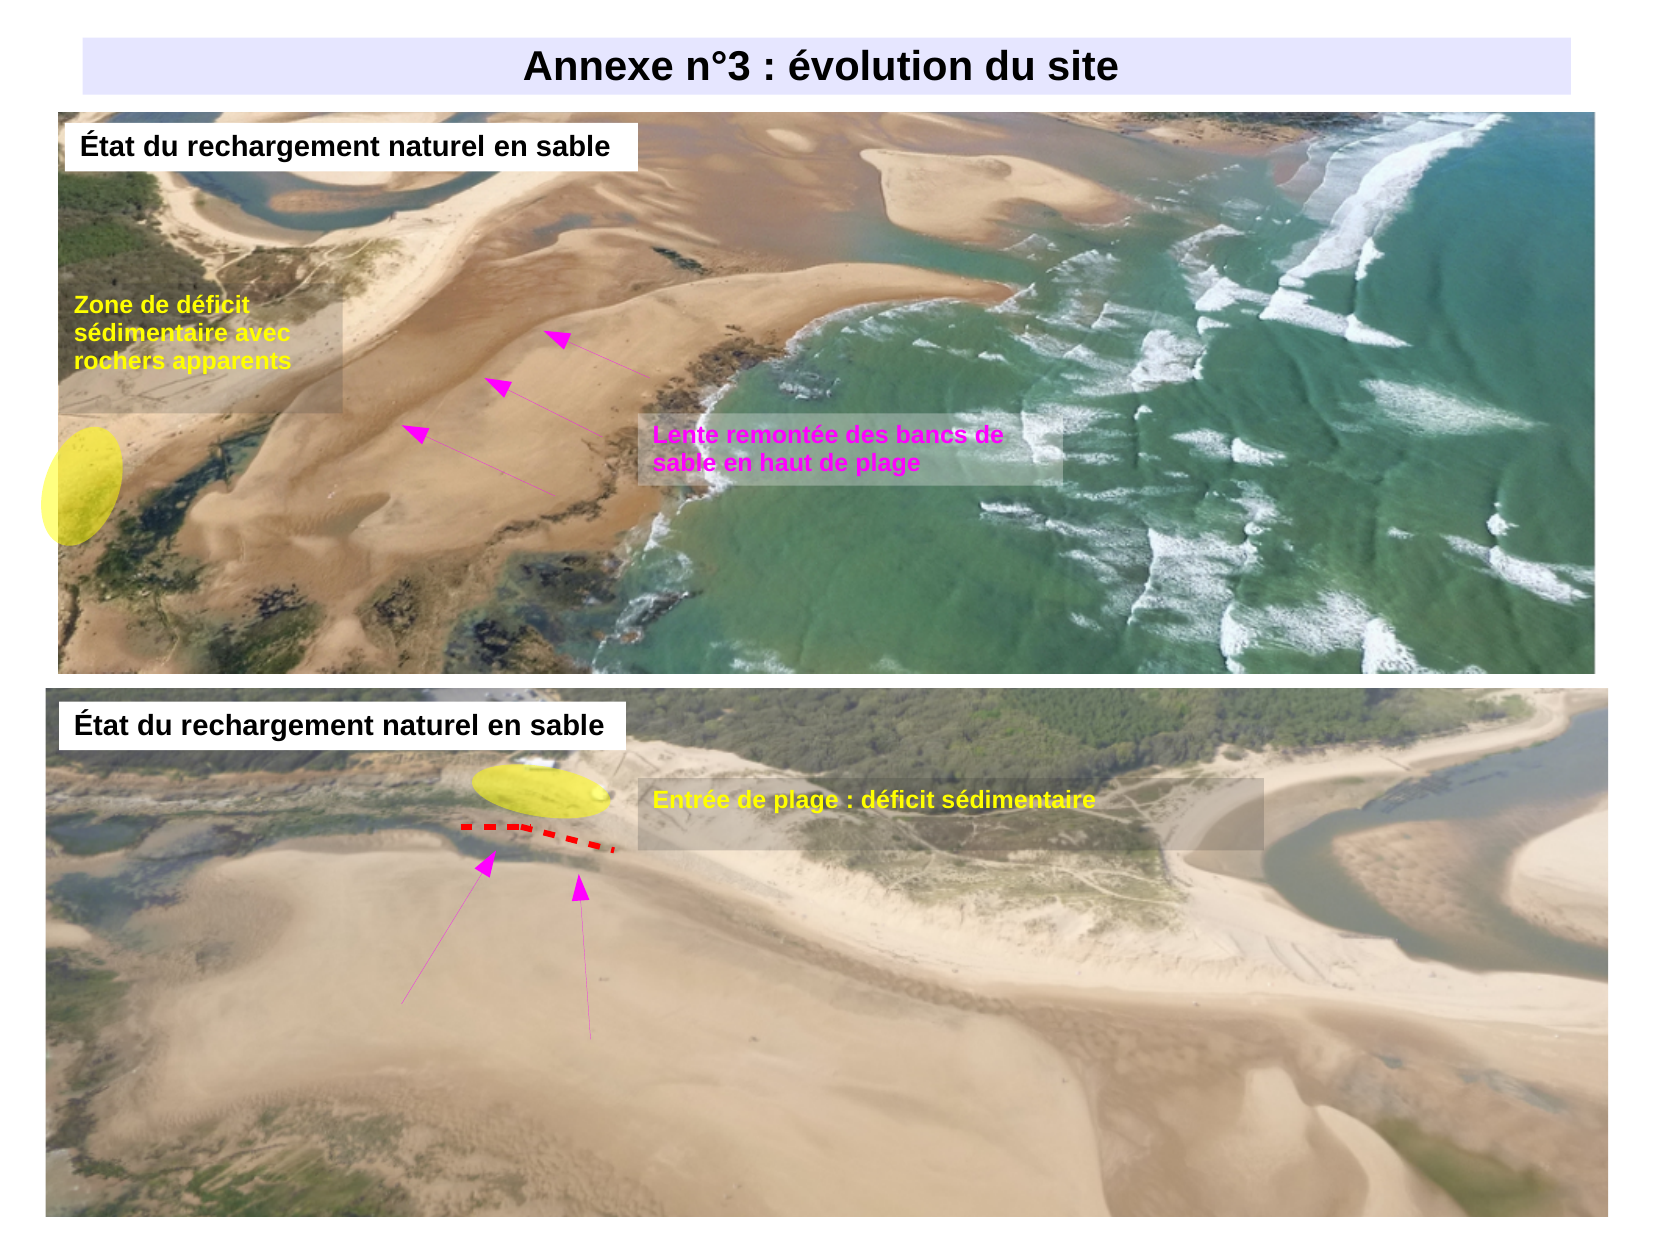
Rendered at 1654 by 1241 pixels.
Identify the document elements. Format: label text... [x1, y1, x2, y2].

text_box Zone de déficit sédimentaire avec rochers apparents [59, 283, 343, 414]
text_box État du rechargement naturel en sable [59, 701, 626, 751]
text_box [41, 426, 123, 546]
picture [45, 688, 1609, 1217]
text_box [472, 764, 611, 819]
text_box État du rechargement naturel en sable [64, 122, 638, 172]
picture [58, 112, 1596, 674]
text_box Entrée de plage : déficit sédimentaire [637, 778, 1264, 851]
text_box Lente remontée des bancs de sable en haut de plage [637, 413, 1063, 486]
title Annexe n°3 : évolution du site [82, 37, 1571, 95]
